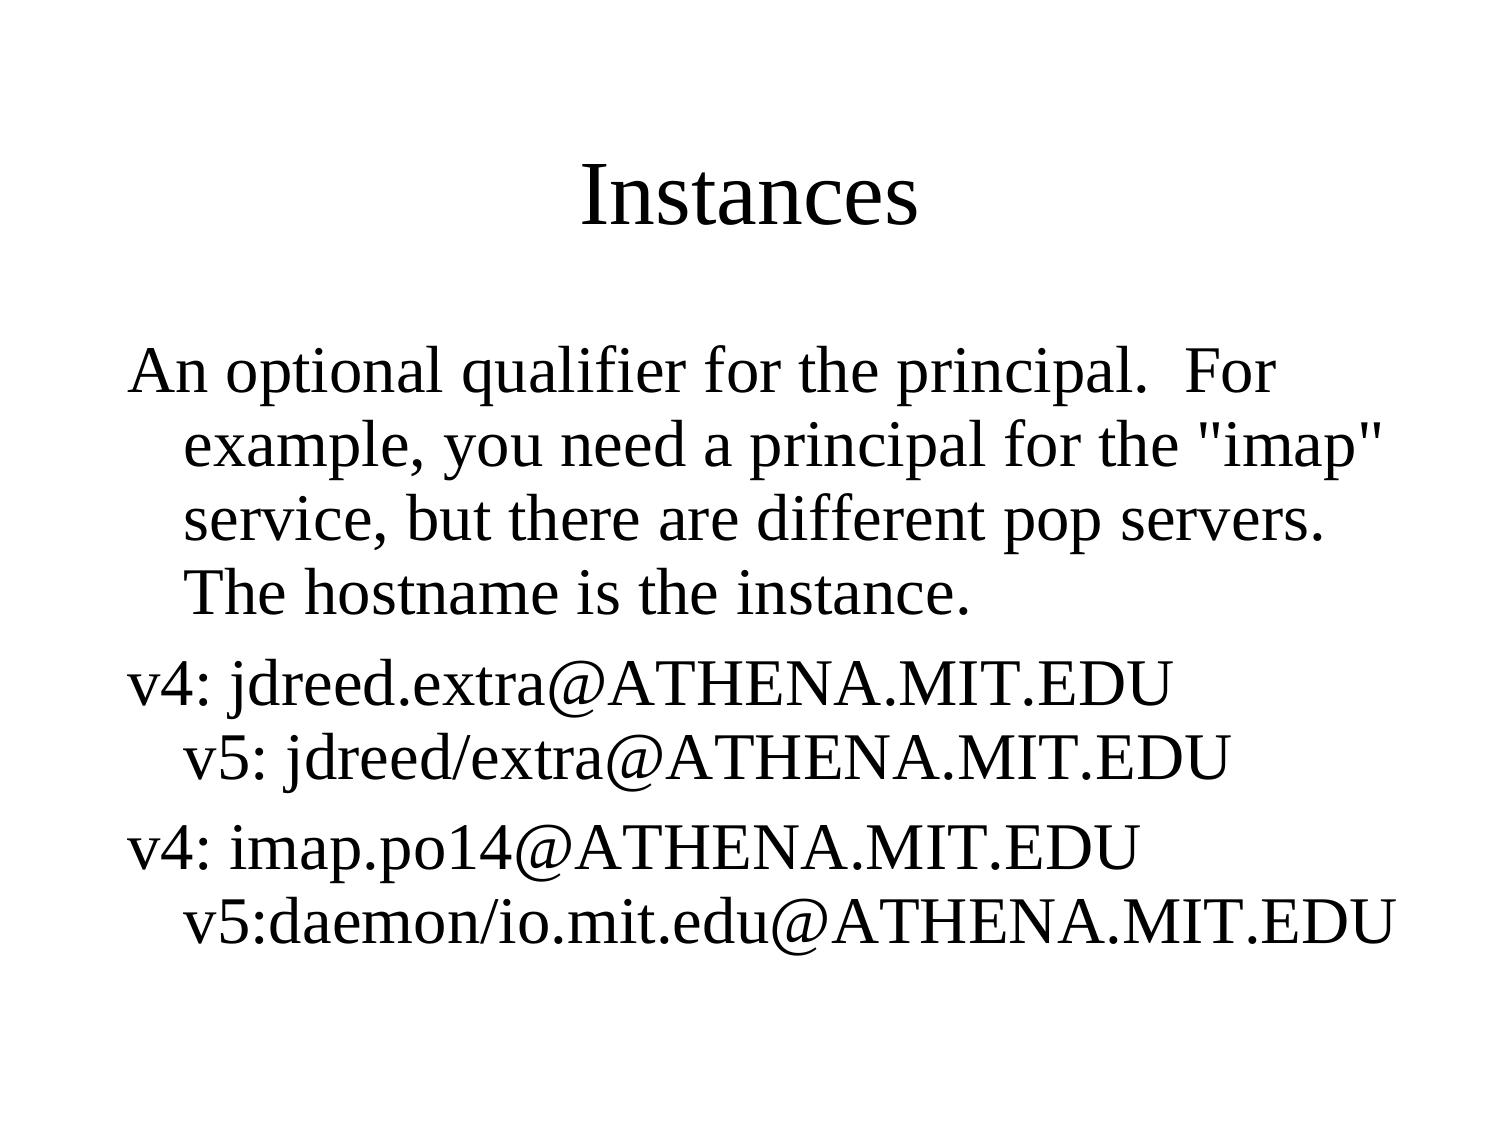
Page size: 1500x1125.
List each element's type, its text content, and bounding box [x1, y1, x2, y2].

title Instances [112, 99, 1388, 288]
list An optional qualifier for the principal. For example, you need a principal for the "imap" service, but there are different pop servers. The hostname is the instance. v4: jdreed.extra@ATHENA.MIT.EDU v5: jdreed/extra@ATHENA.MIT.EDU v4: imap.po14@ATHENA.MIT.EDU v5:daemon/io.mit.edu@ATHENA.MIT.EDU [112, 324, 1426, 1001]
